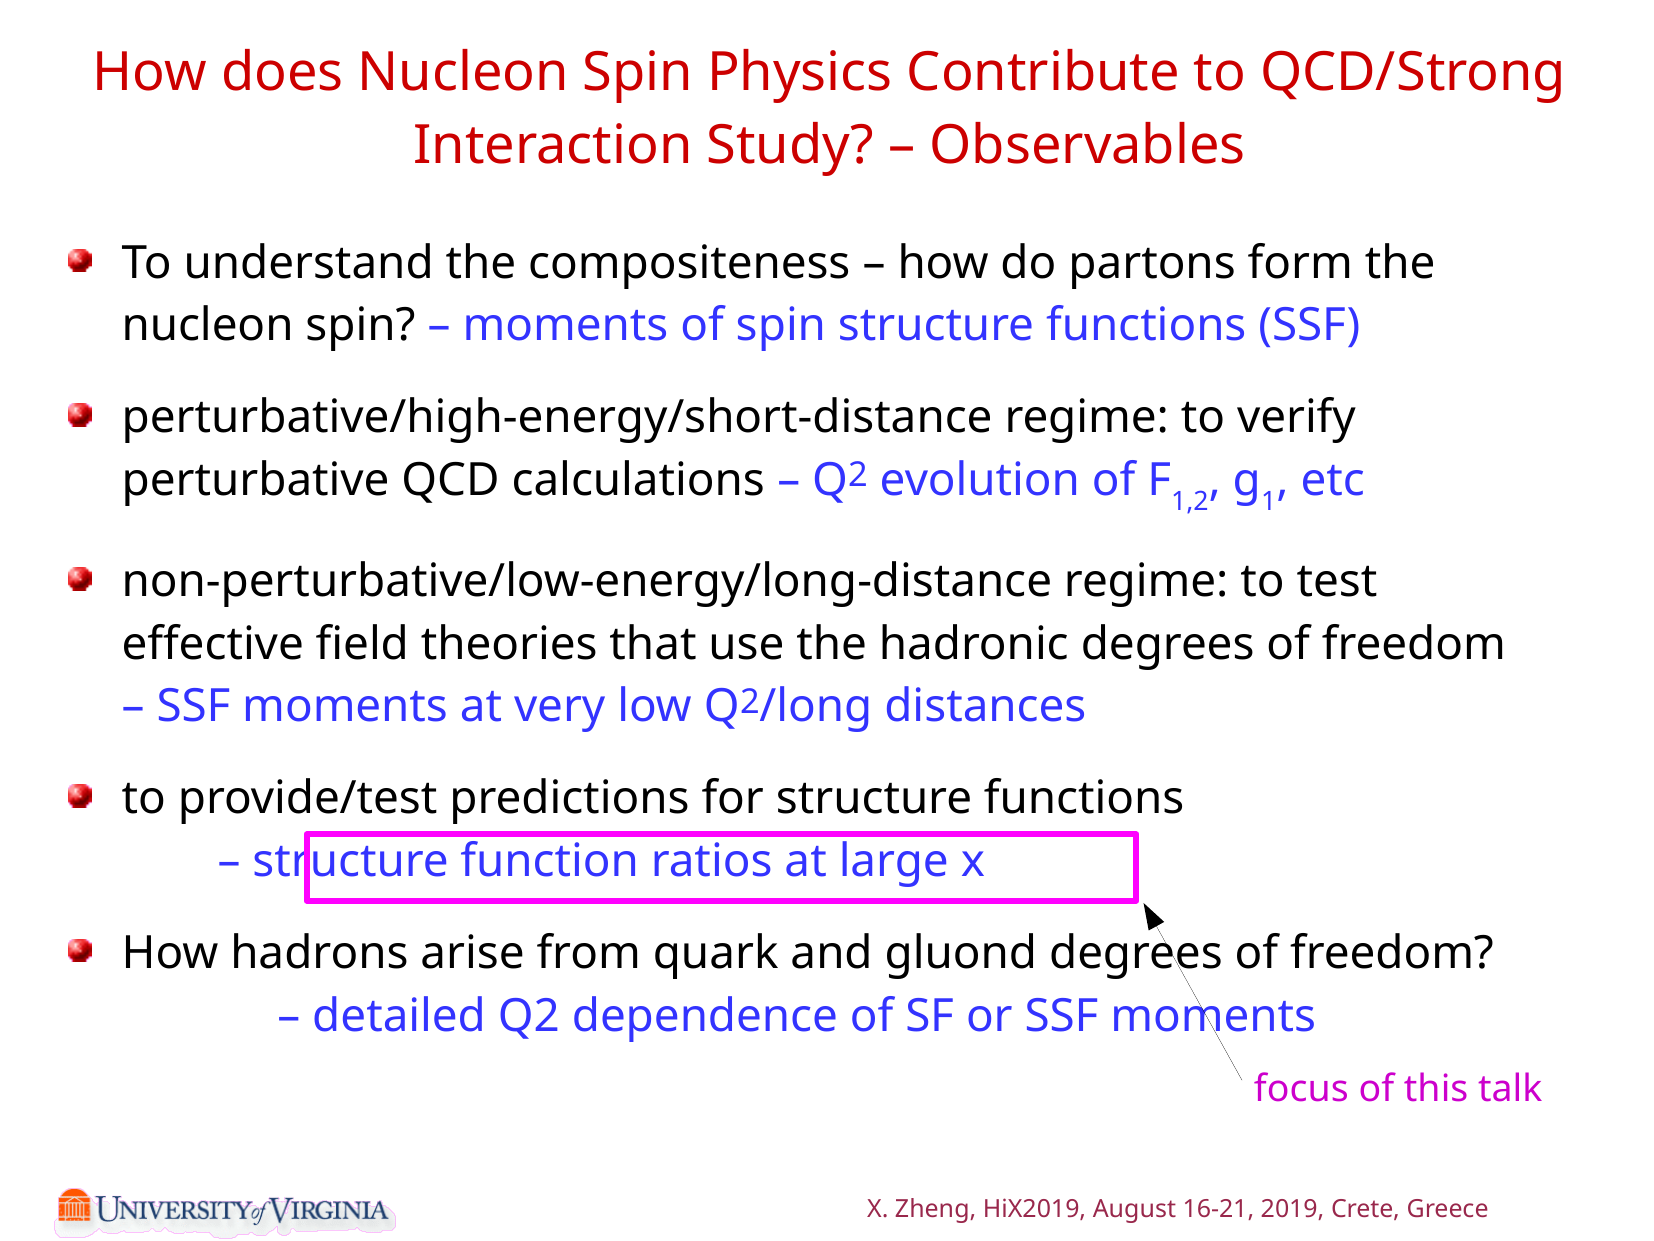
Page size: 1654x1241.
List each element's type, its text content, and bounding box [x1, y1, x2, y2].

picture [35, 1171, 409, 1241]
list To understand the compositeness – how do partons form the nucleon spin? – moments of spin structure functions (SSF) perturbative/high-energy/short-distance regime: to verify perturbative QCD calculations – Q2 evolution of F1,2, g1, etc non-perturbative/low-energy/long-distance regime: to test effective field theories that use the hadronic degrees of freedom – SSF moments at very low Q2/long distances to provide/test predictions for structure functions – structure function ratios at large x How hadrons arise from quark and gluond degrees of freedom? – detailed Q2 dependence of SF or SSF moments [50, 229, 1559, 1059]
text_box focus of this talk [1243, 1059, 1553, 1114]
title How does Nucleon Spin Physics Contribute to QCD/Strong Interaction Study? – Observables [76, 30, 1584, 182]
